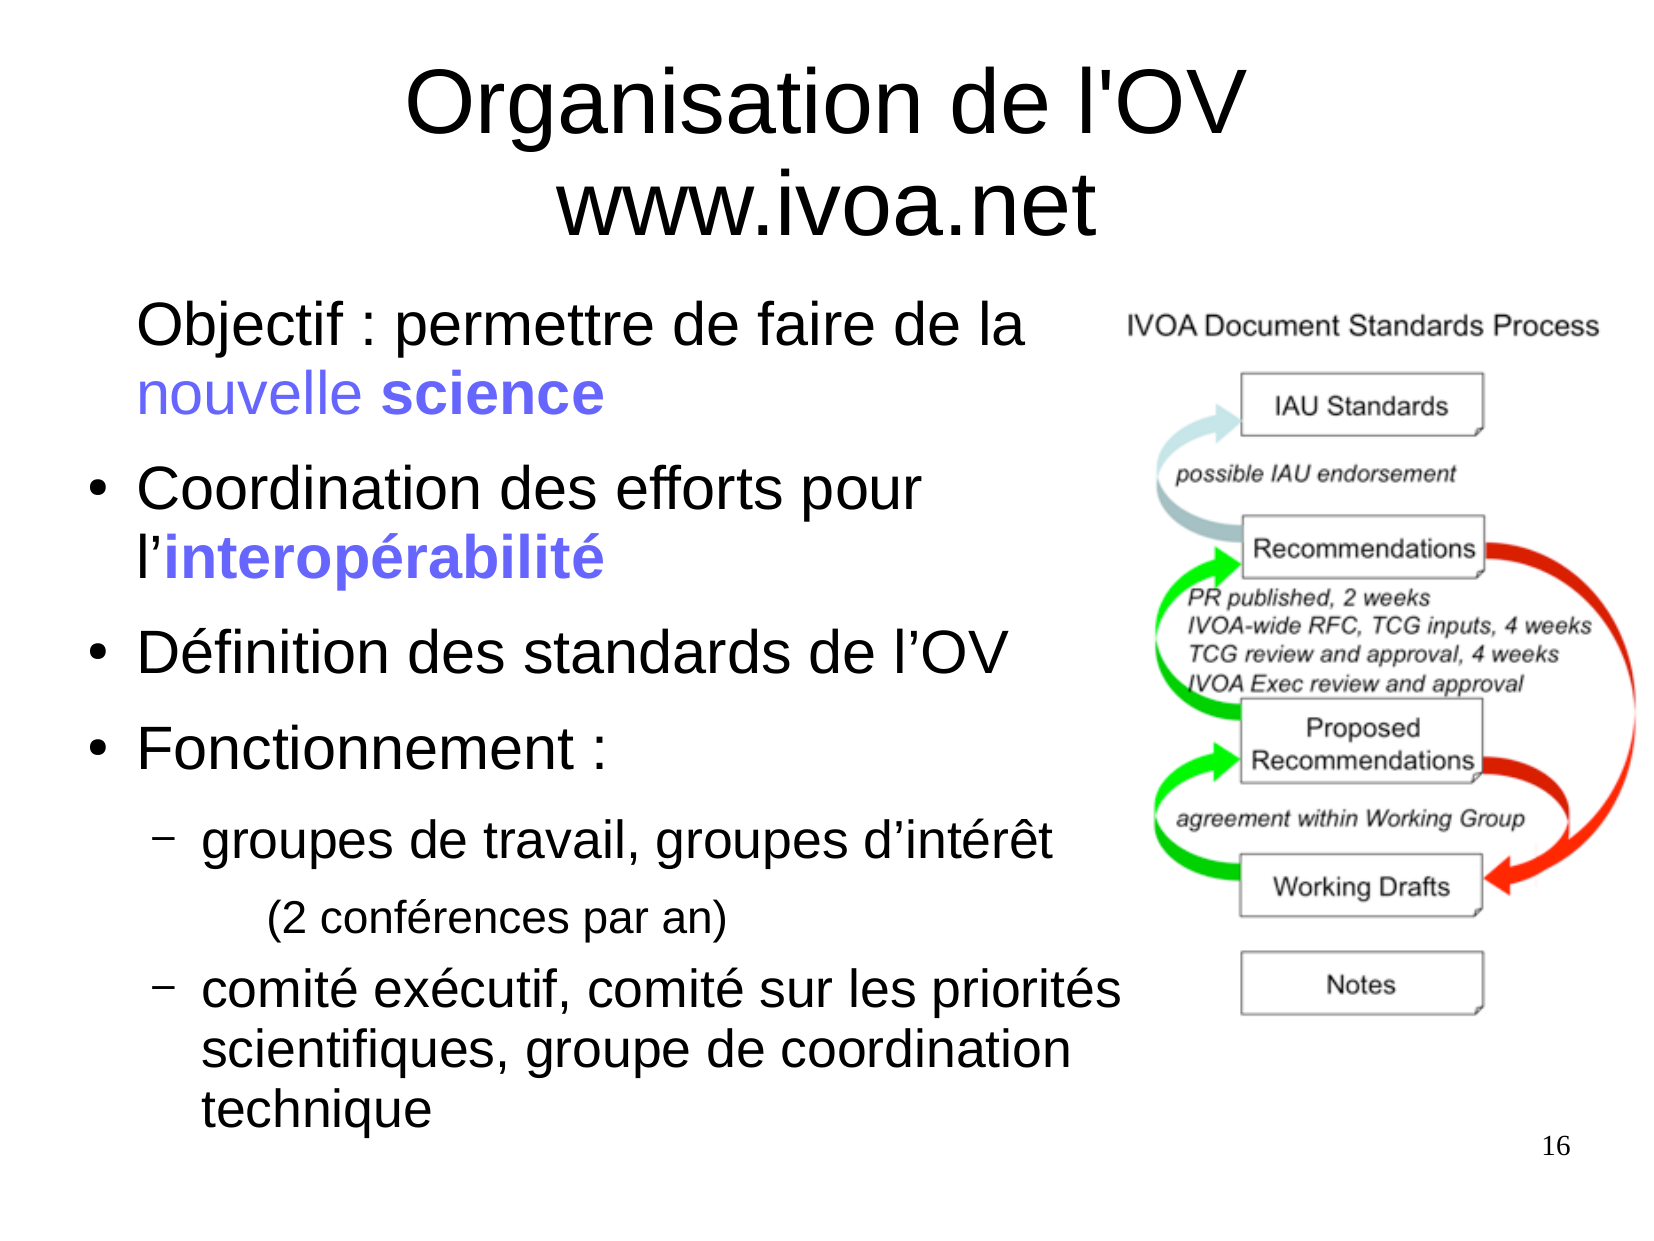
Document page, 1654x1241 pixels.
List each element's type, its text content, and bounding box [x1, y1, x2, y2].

picture [1205, 301, 1654, 1025]
title Organisation de l'OV www.ivoa.net [82, 49, 1571, 257]
list Objectif : permettre de faire de la nouvelle science Coordination des efforts pour l’interopérabilité Définition des standards de l’OV Fonctionnement : groupes de travail, groupes d’intérêt (2 conférences par an) comité exécutif, comité sur les priorités scientifiques, groupe de coordination technique [70, 290, 1205, 1146]
